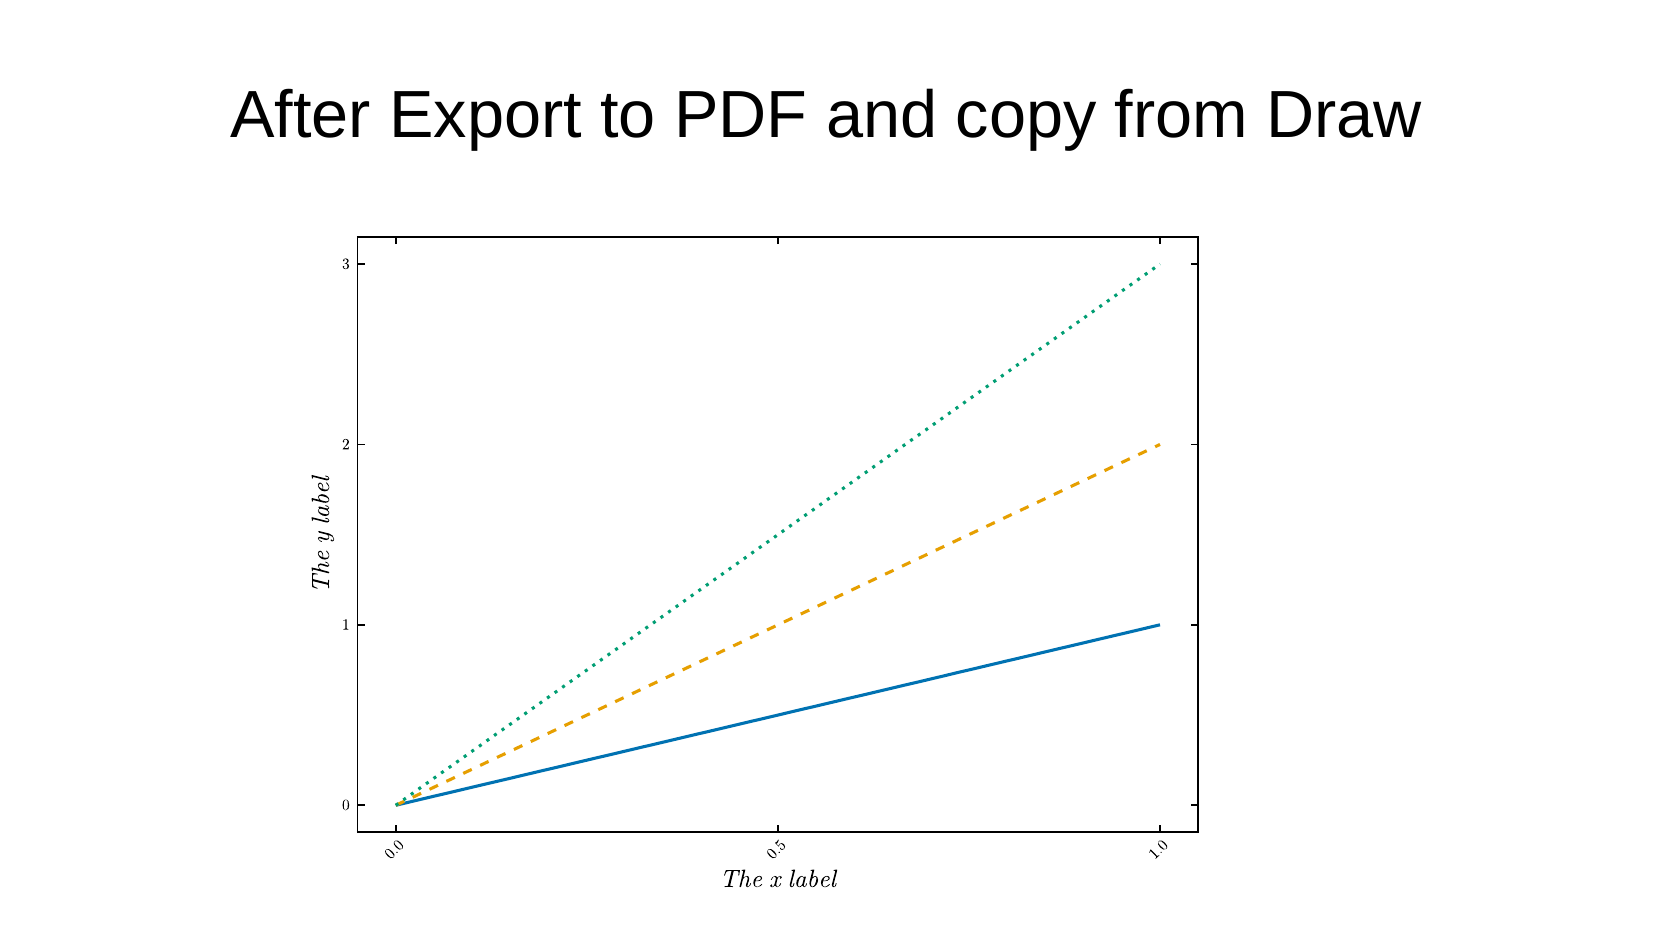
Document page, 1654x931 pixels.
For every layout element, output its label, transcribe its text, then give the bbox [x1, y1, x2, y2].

text_box [739, 869, 752, 888]
text_box [770, 875, 782, 888]
text_box [311, 561, 330, 589]
text_box [311, 494, 330, 503]
text_box [809, 869, 819, 888]
text_box [385, 849, 395, 859]
text_box [775, 839, 786, 850]
text_box [820, 875, 830, 888]
text_box [342, 799, 350, 811]
text_box [796, 875, 807, 888]
text_box [789, 869, 796, 888]
text_box [1158, 840, 1168, 850]
text_box [342, 438, 350, 450]
text_box [831, 869, 838, 888]
text_box [343, 619, 349, 630]
text_box [753, 875, 763, 888]
text_box [317, 550, 330, 560]
text_box [342, 258, 350, 270]
text_box [317, 482, 330, 492]
text_box [317, 531, 335, 542]
text_box [724, 870, 740, 888]
text_box [393, 840, 403, 850]
text_box [767, 849, 777, 859]
text_box [311, 474, 330, 481]
title After Export to PDF and copy from Draw [82, 37, 1571, 193]
text_box [311, 505, 330, 523]
text_box [1149, 849, 1160, 859]
